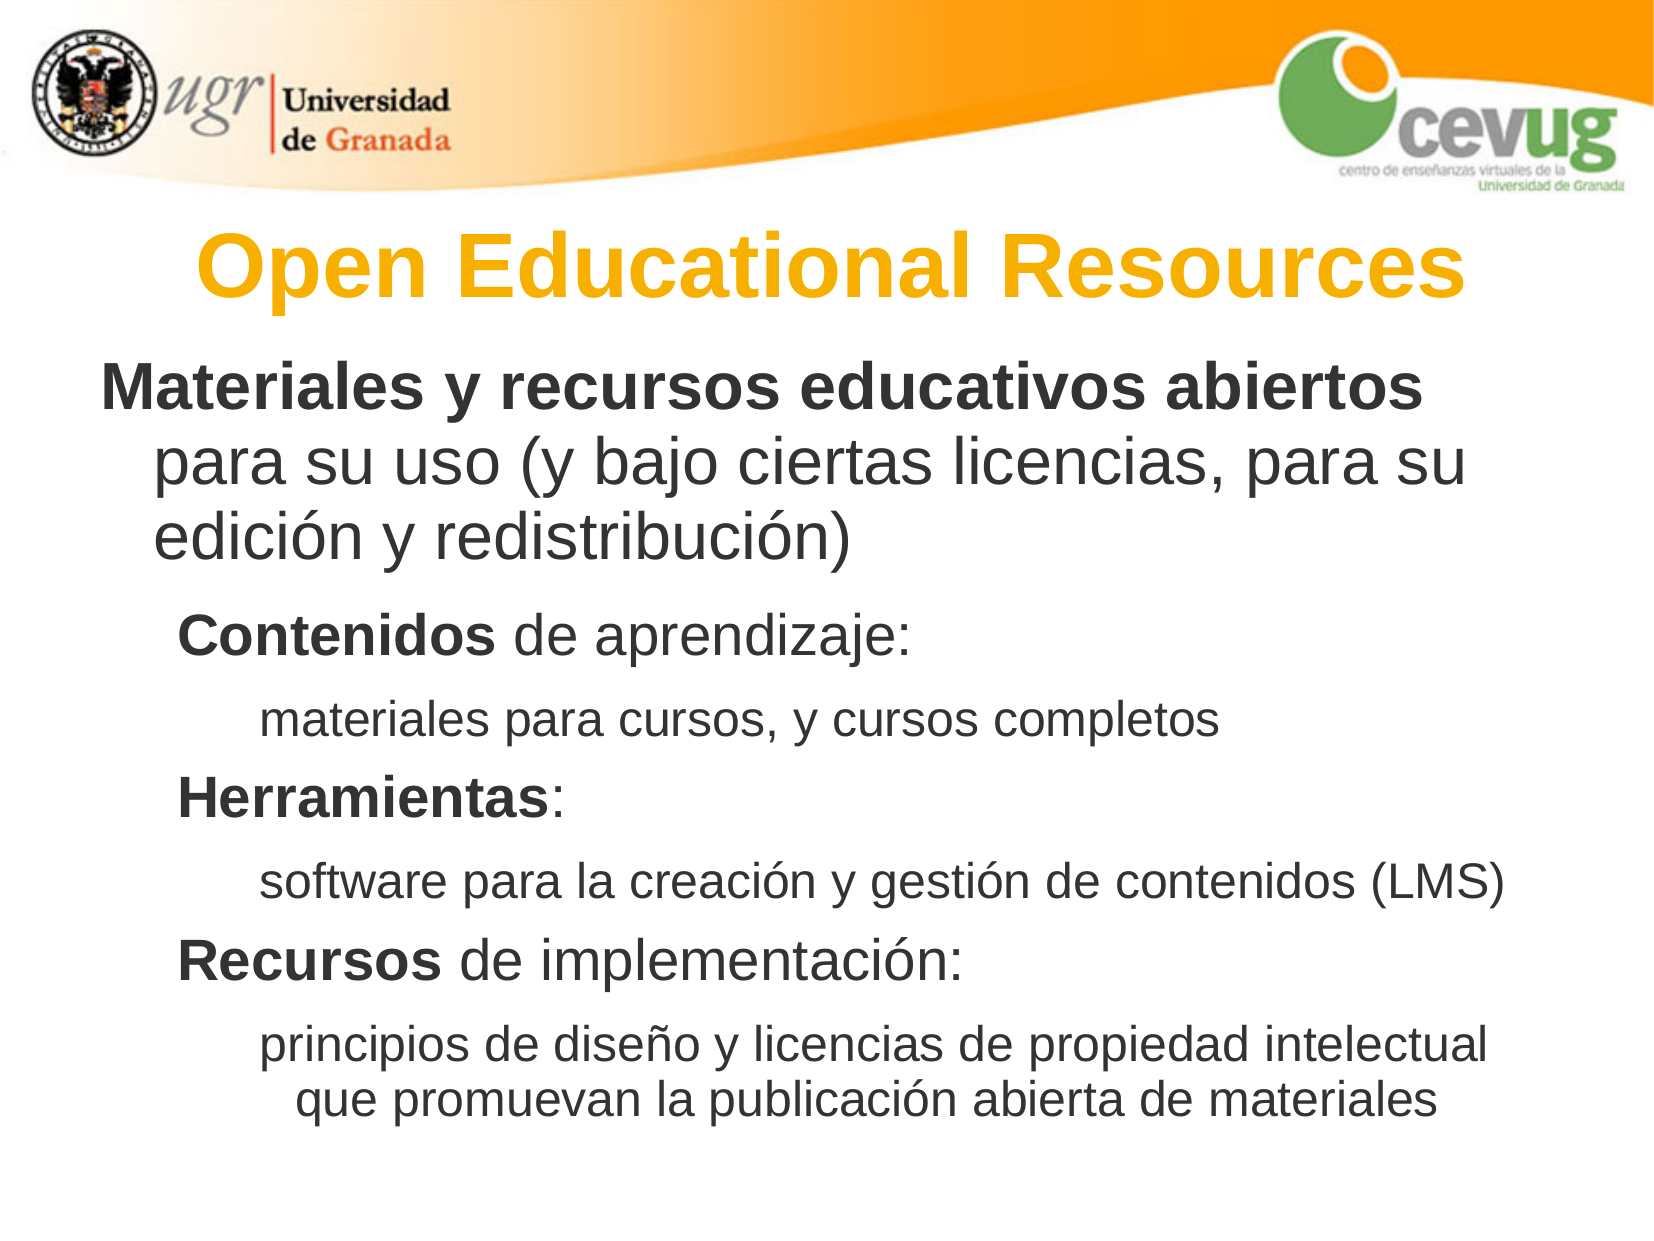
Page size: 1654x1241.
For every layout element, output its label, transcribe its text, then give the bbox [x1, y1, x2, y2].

list Materiales y recursos educativos abiertos para su uso (y bajo ciertas licencias, para su edición y redistribución) Contenidos de aprendizaje: materiales para cursos, y cursos completos Herramientas: software para la creación y gestión de contenidos (LMS) Recursos de implementación: principios de diseño y licencias de propiedad intelectual que promuevan la publicación abierta de materiales [82, 349, 1571, 1168]
title Open Educational Resources [88, 177, 1577, 355]
